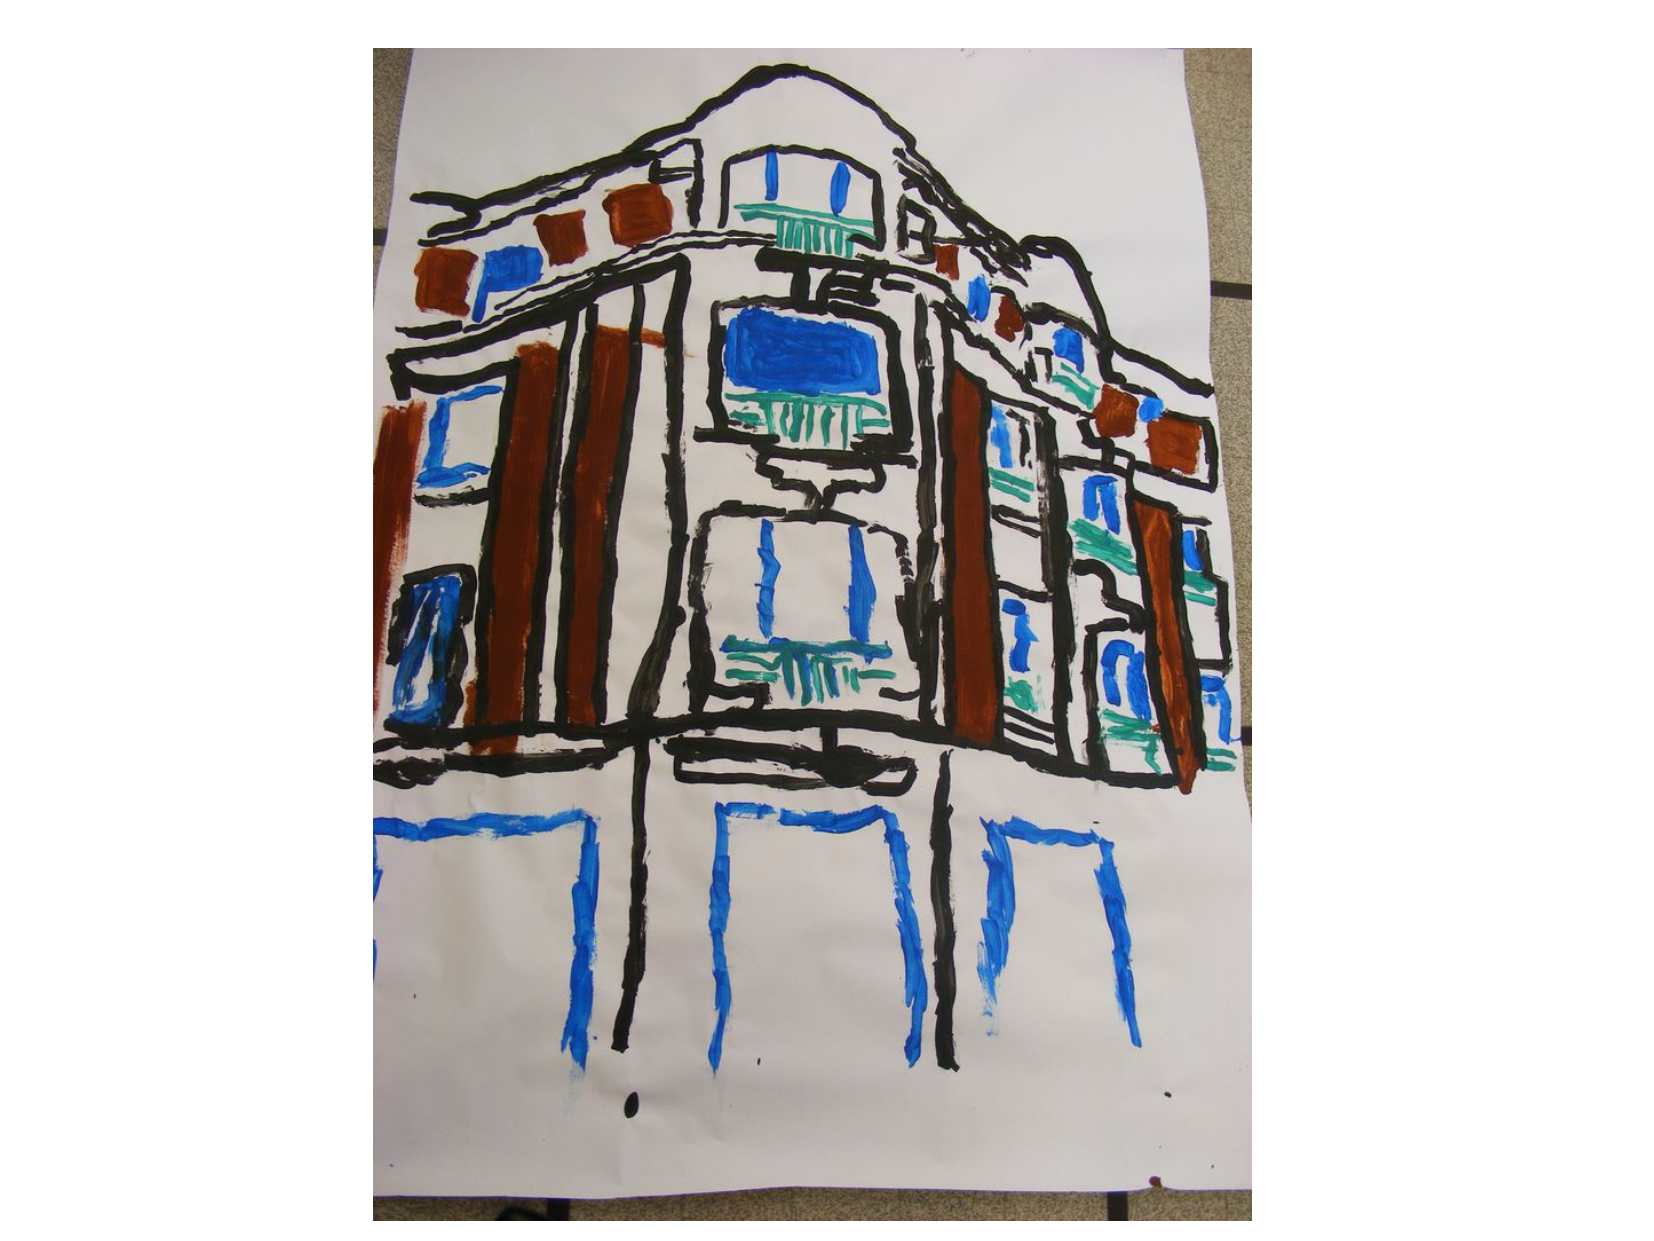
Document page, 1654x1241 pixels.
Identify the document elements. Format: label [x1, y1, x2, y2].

picture [373, 48, 1252, 1221]
